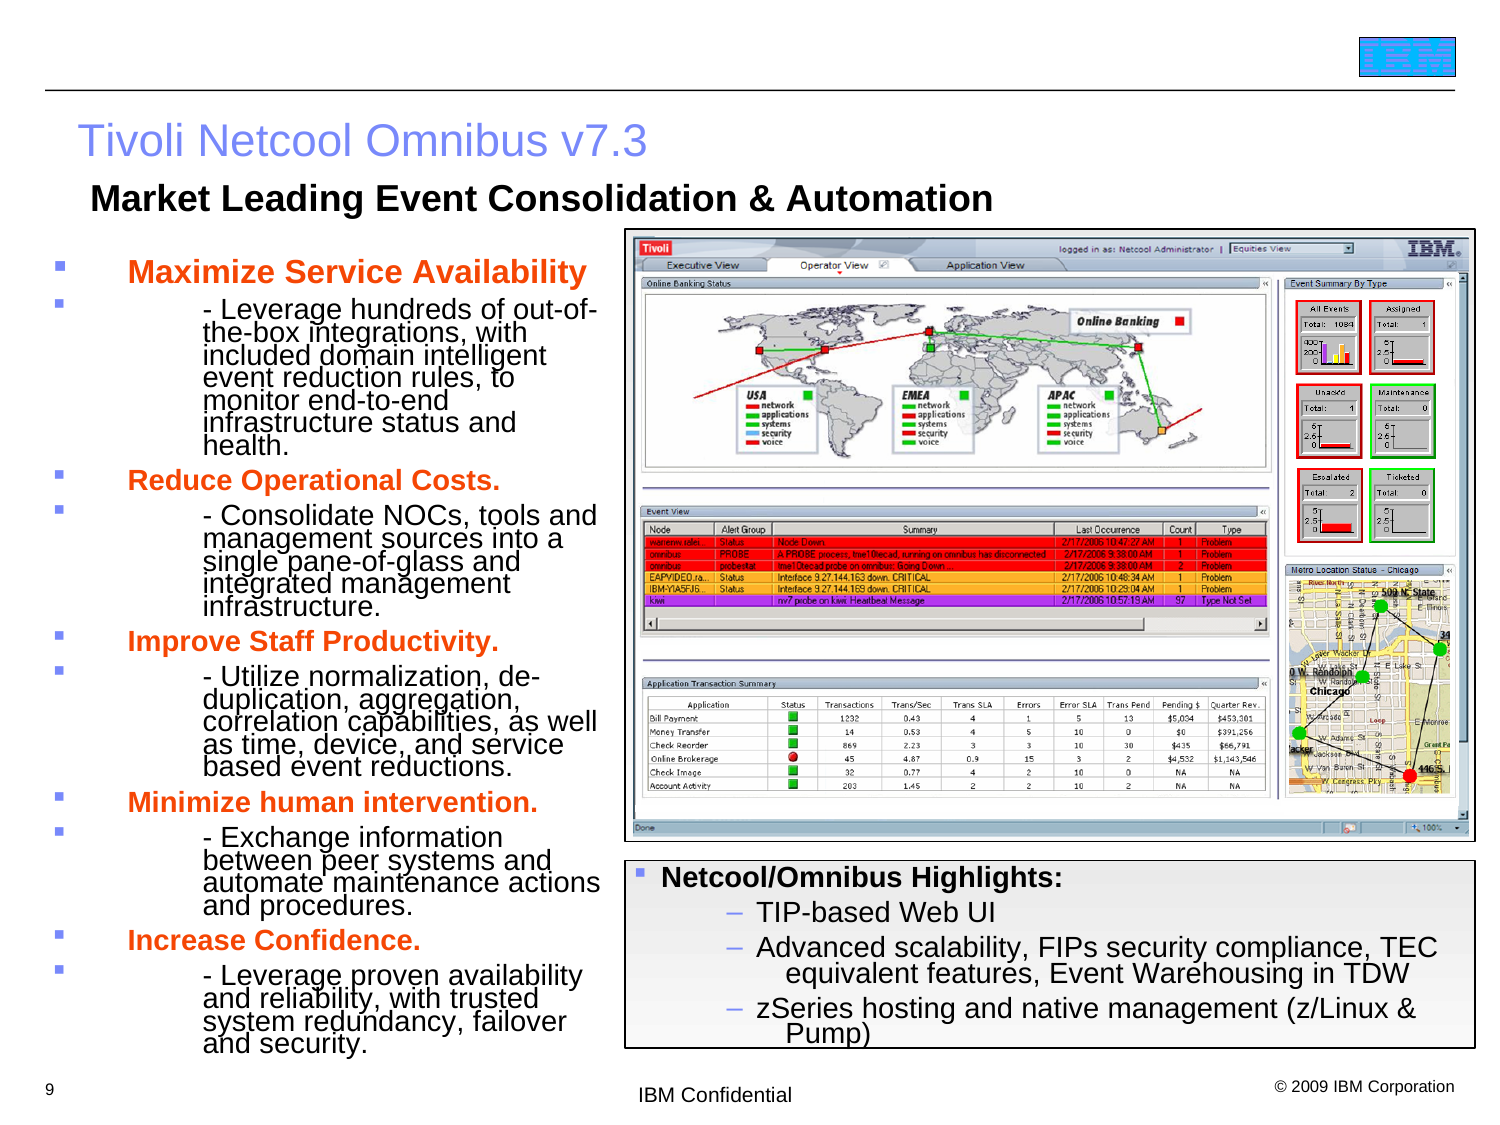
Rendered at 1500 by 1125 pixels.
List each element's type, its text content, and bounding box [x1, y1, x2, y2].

text_box Netcool/Omnibus Highlights: TIP-based Web UI Advanced scalability, FIPs security compliance, TEC equivalent features, Event Warehousing in TDW zSeries hosting and native management (z/Linux & Pump) [618, 859, 1494, 1074]
picture [633, 236, 1469, 837]
text_box Market Leading Event Consolidation & Automation [75, 169, 1451, 230]
text_box [624, 228, 1476, 842]
title Tivoli Netcool Omnibus v7.3 [62, 106, 1426, 195]
list Maximize Service Availability - Leverage hundreds of out-of-the-box integrations, with included domain intelligent event reduction rules, to monitor end-to-end infrastructure status and health. Reduce Operational Costs. - Consolidate NOCs, tools and management sources into a single pane-of-glass and integrated management infrastructure. Improve Staff Productivity. - Utilize normalization, de-duplication, aggregation, correlation capabilities, as well as time, device, and service based event reductions. Minimize human intervention. - Exchange information between peer systems and automate maintenance actions and procedures. Increase Confidence. - Leverage proven availability and reliability, with trusted system redundancy, failover and security. [37, 253, 626, 1015]
